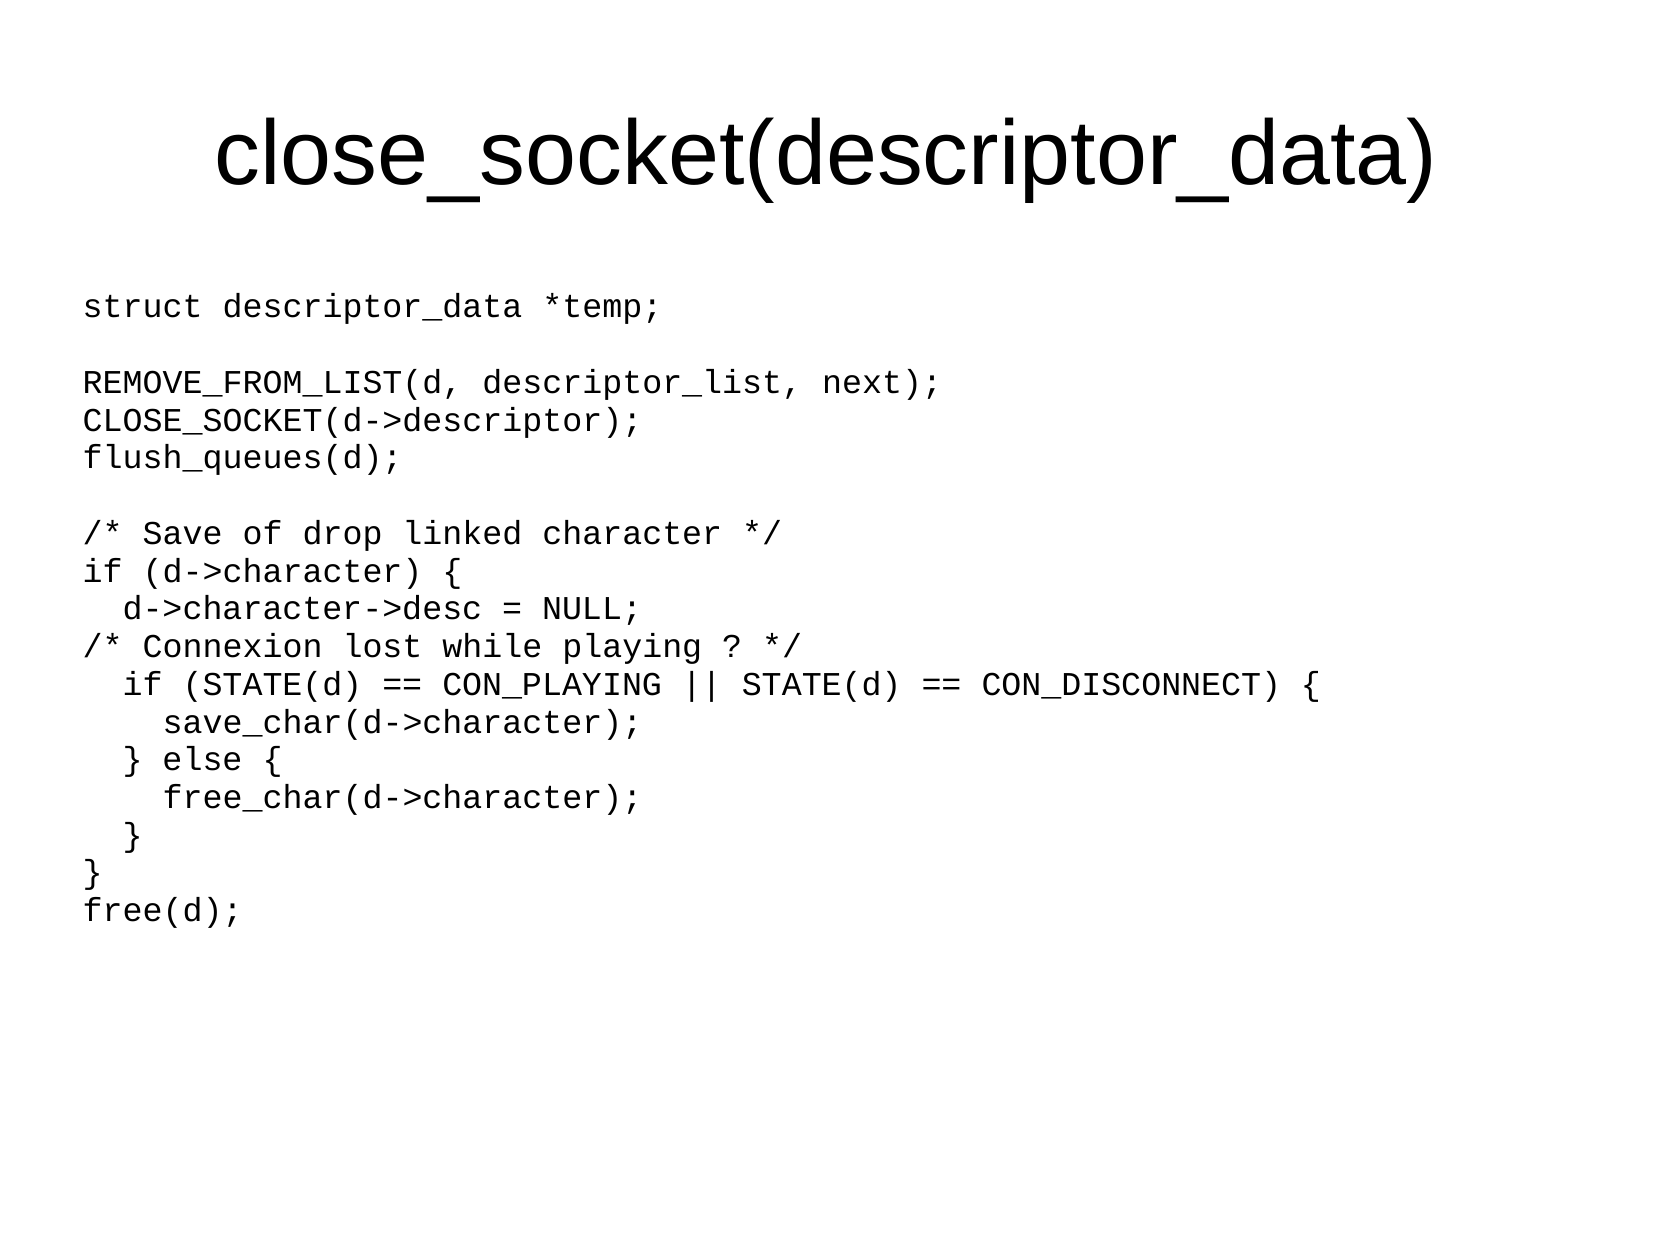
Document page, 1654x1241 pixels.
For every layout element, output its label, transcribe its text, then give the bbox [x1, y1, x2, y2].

title close_socket(descriptor_data) [82, 56, 1571, 250]
list struct descriptor_data *temp; REMOVE_FROM_LIST(d, descriptor_list, next); CLOSE_SOCKET(d->descriptor); flush_queues(d); /* Save of drop linked character */ if (d->character) { d->character->desc = NULL; /* Connexion lost while playing ? */ if (STATE(d) == CON_PLAYING || STATE(d) == CON_DISCONNECT) { save_char(d->character); } else { free_char(d->character); } } free(d); [82, 290, 1571, 1094]
